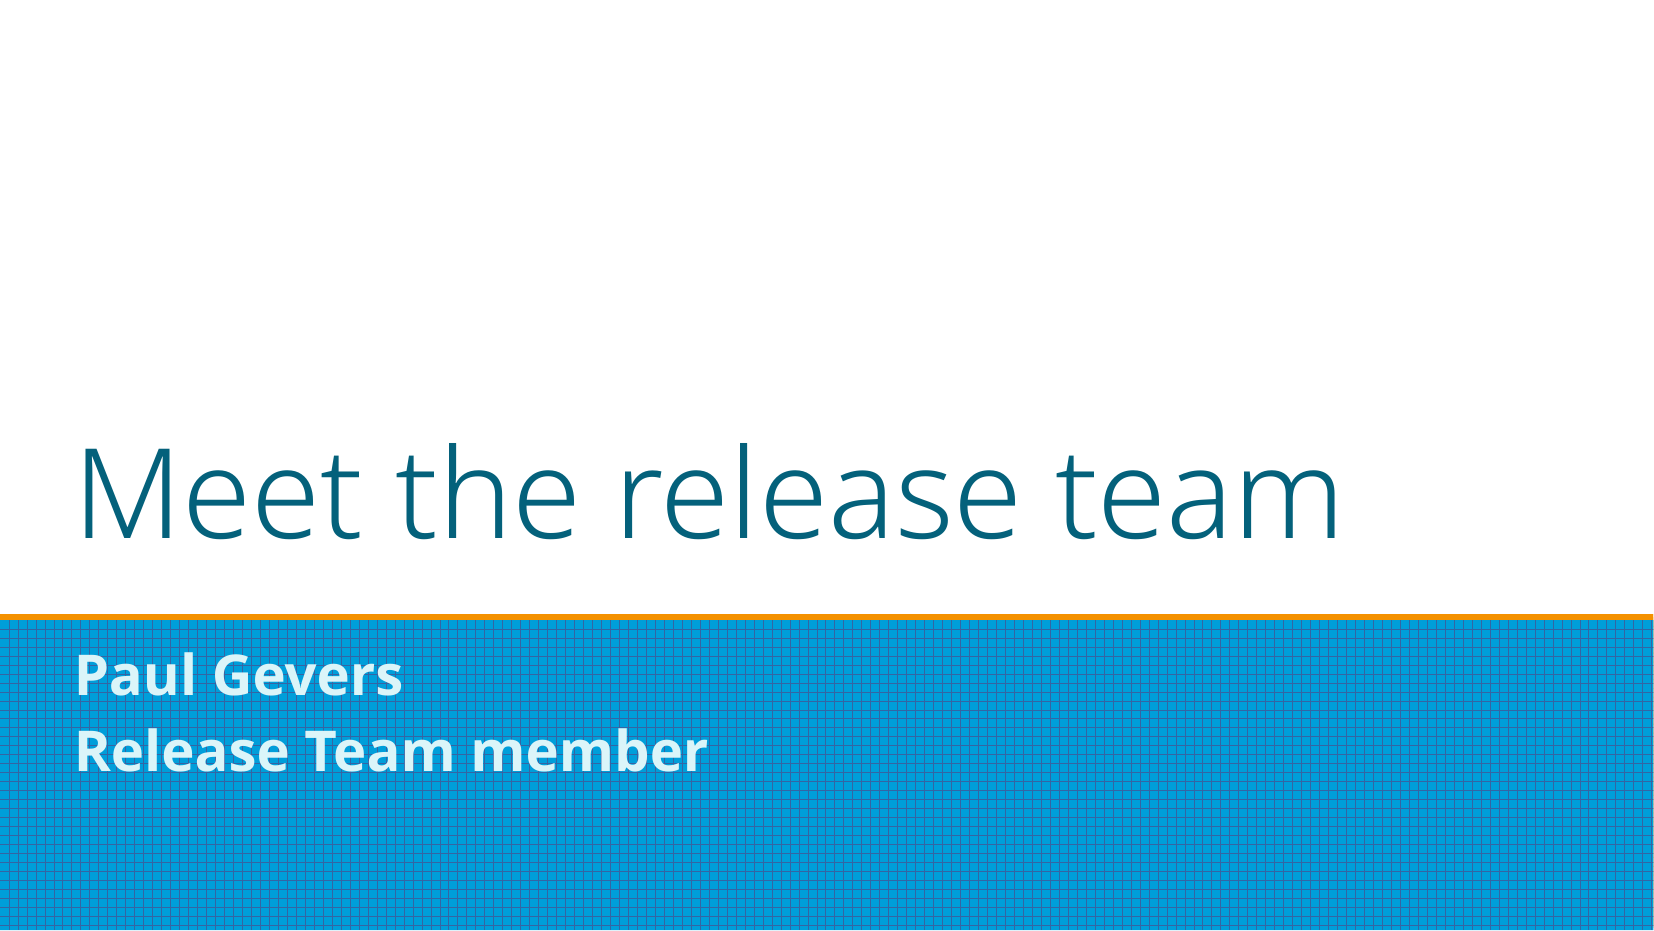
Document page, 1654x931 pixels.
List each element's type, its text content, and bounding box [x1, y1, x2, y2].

title Meet the release team [73, 44, 1551, 576]
subtitle Paul Gevers Release Team member [73, 634, 1551, 827]
